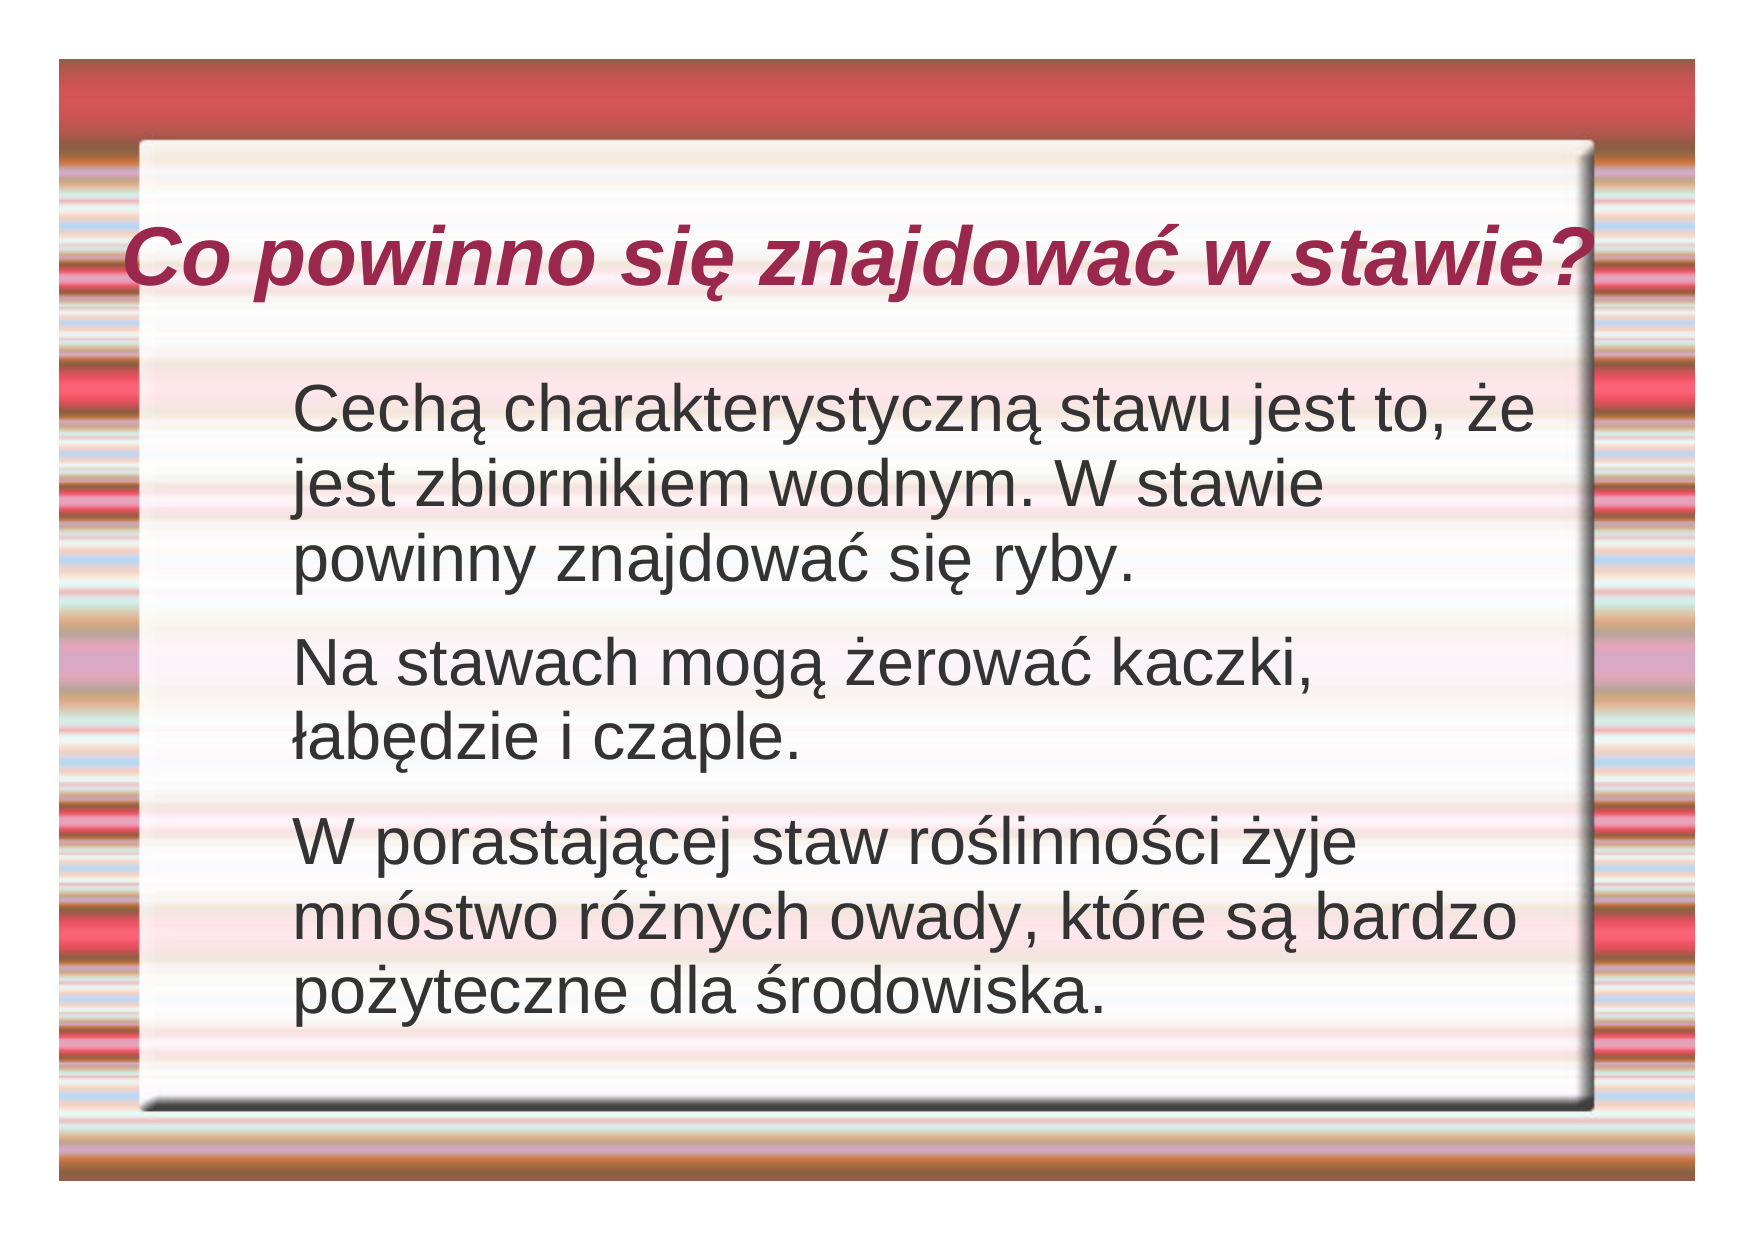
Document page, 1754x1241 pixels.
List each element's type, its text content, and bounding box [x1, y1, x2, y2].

picture [59, 59, 1695, 1181]
title Co powinno się znajdować w stawie? [74, 162, 1682, 351]
list Cechą charakterystyczną stawu jest to, że jest zbiornikiem wodnym. W stawie powinny znajdować się ryby. Na stawach mogą żerować kaczki, łabędzie i czaple. W porastającej staw roślinności żyje mnóstwo różnych owady, które są bardzo pożyteczne dla środowiska. [210, 370, 1577, 1078]
